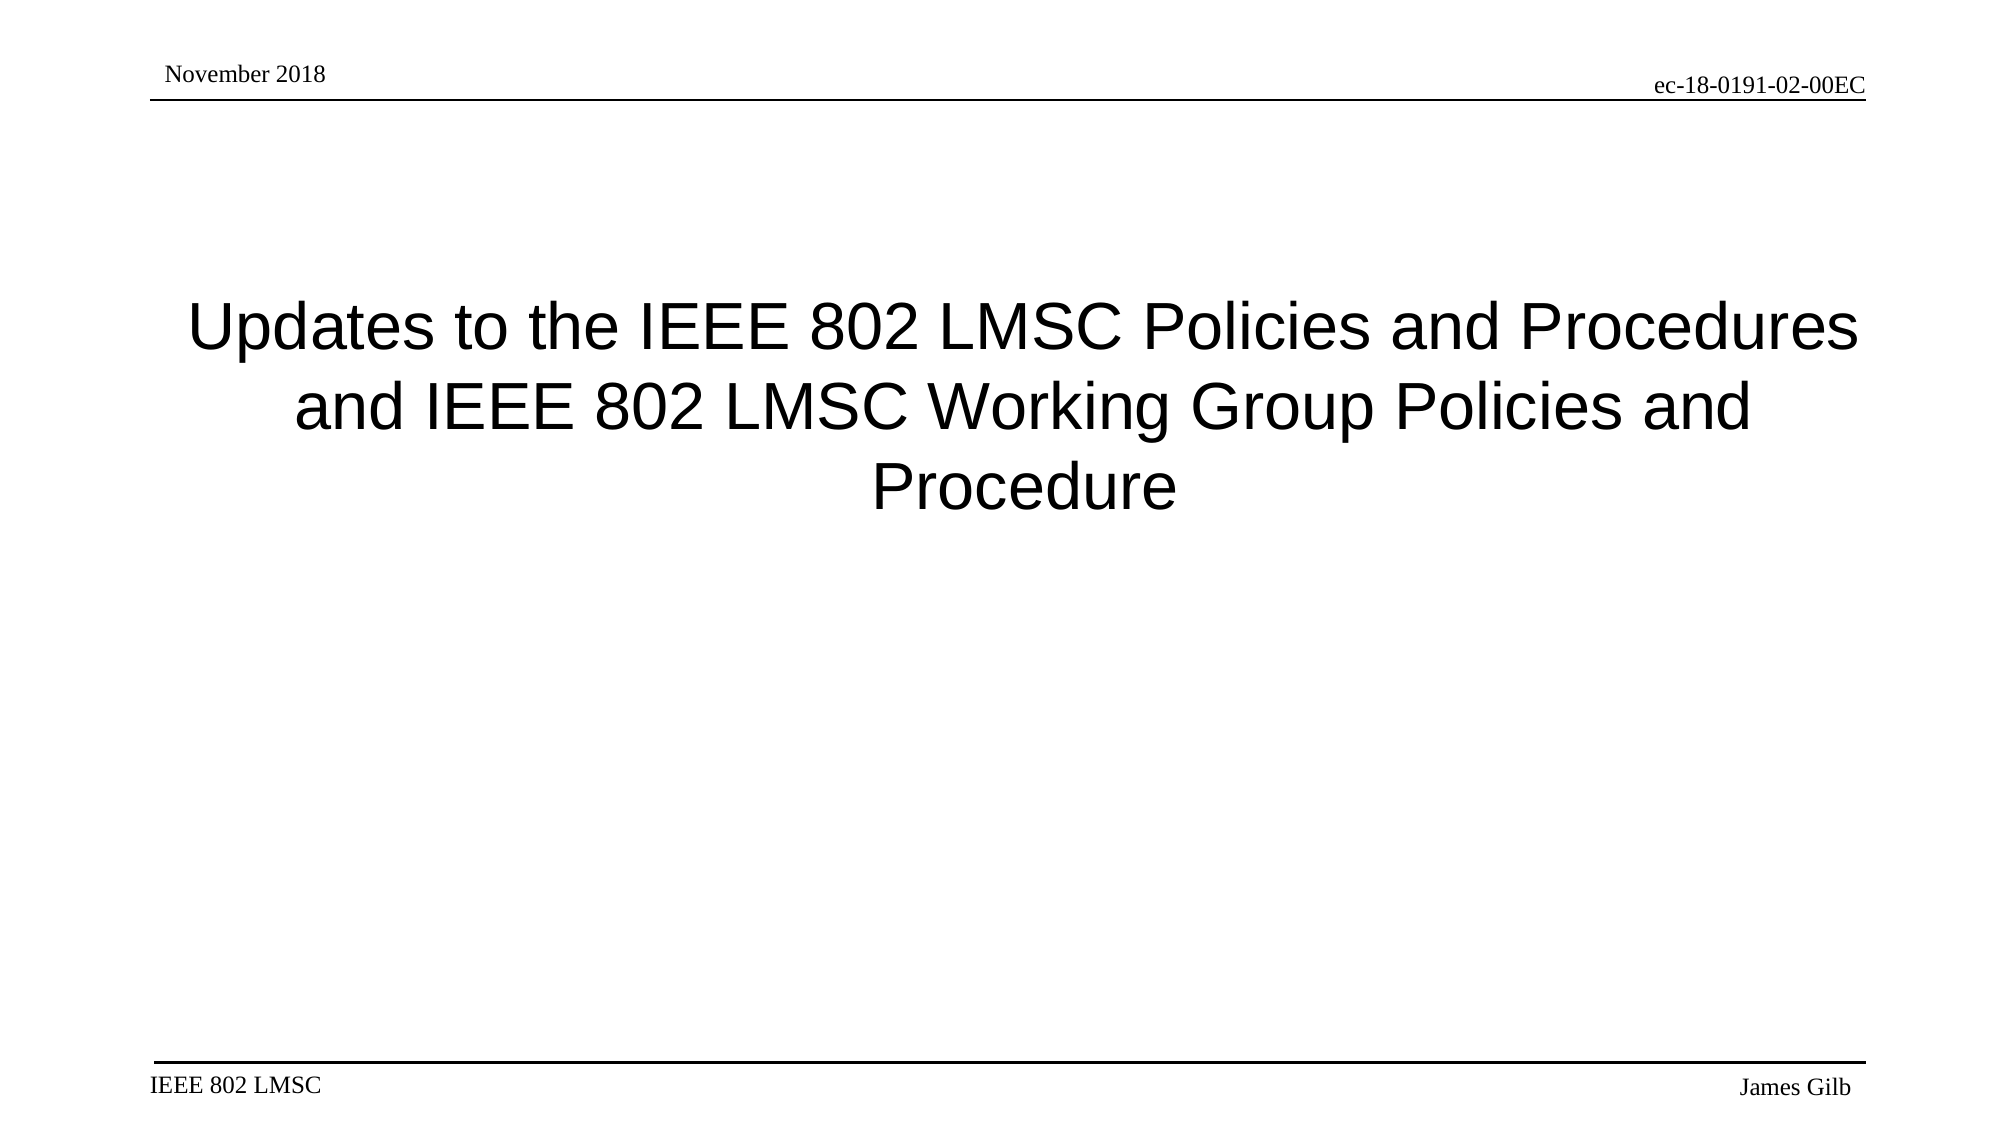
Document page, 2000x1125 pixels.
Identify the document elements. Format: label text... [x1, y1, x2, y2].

subtitle Updates to the IEEE 802 LMSC Policies and Procedures and IEEE 802 LMSC Working Group Policies and Procedure [149, 112, 1900, 693]
